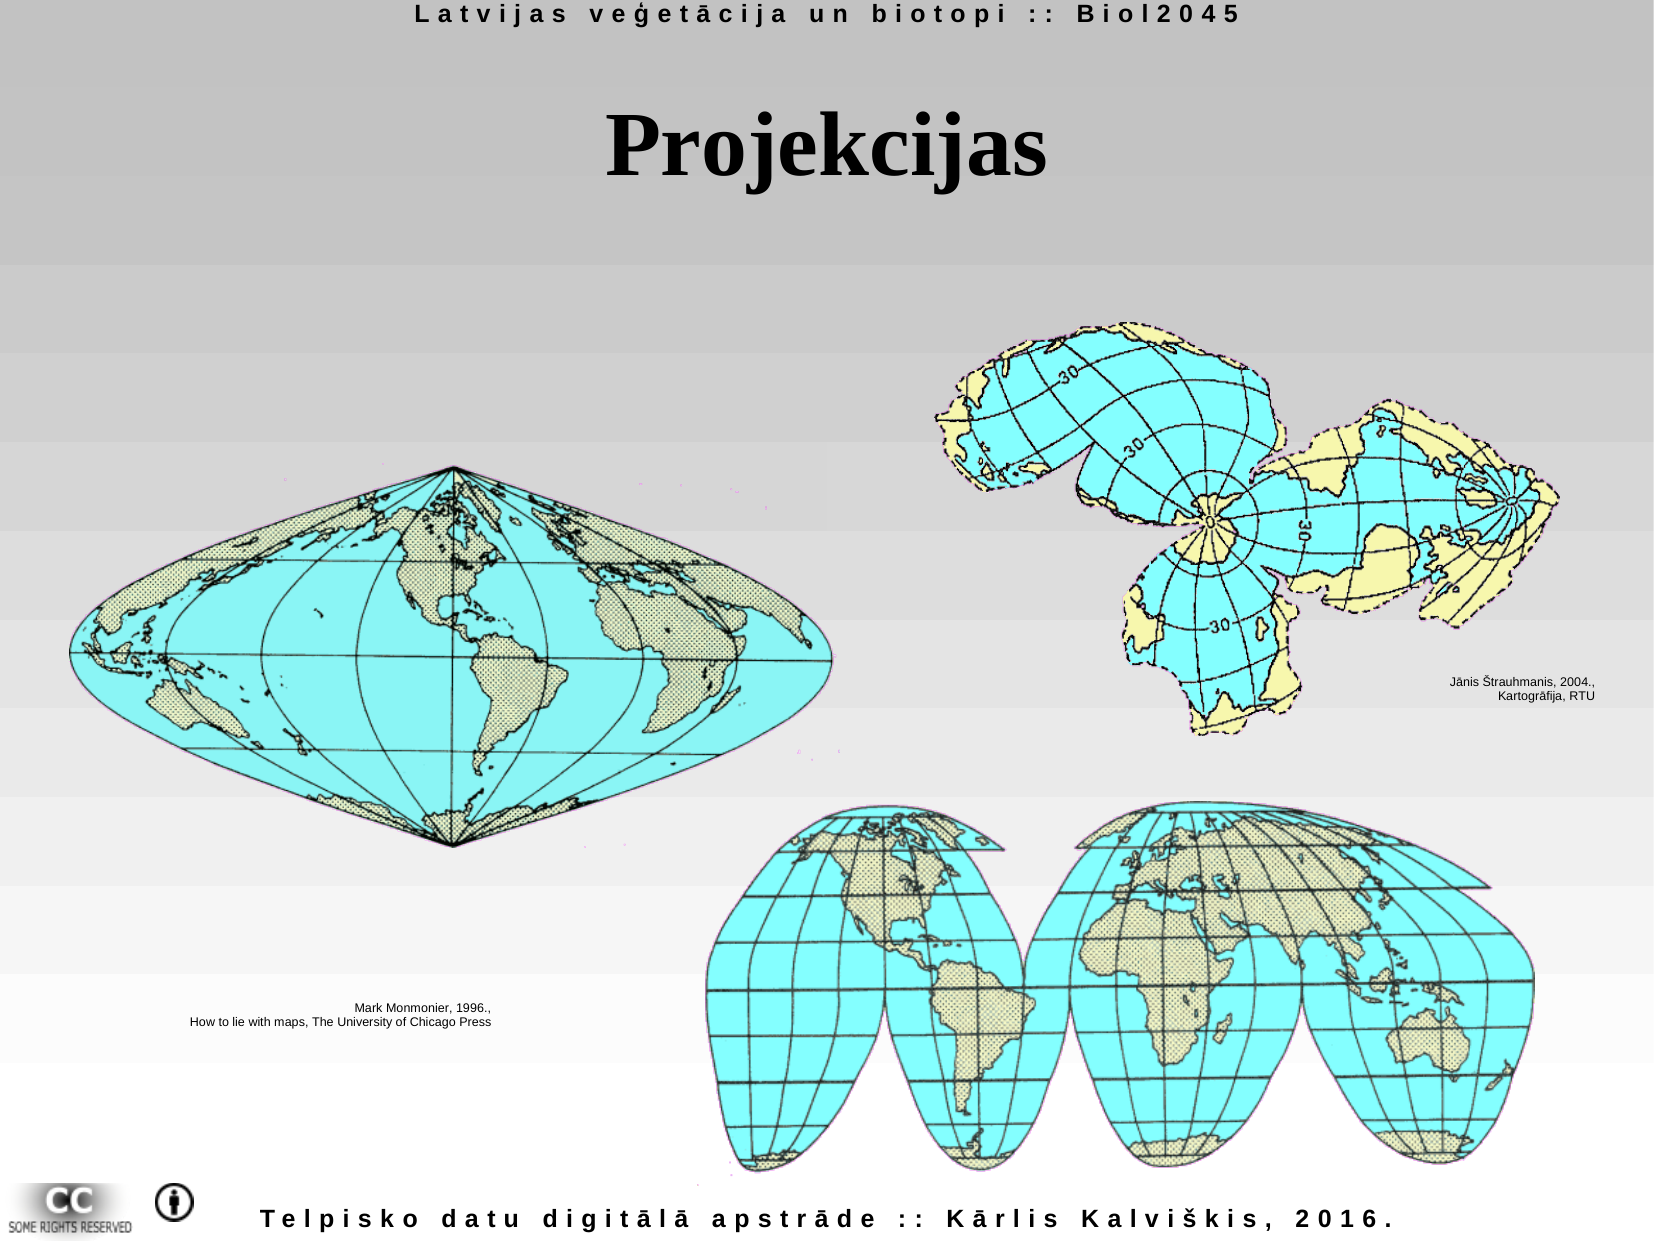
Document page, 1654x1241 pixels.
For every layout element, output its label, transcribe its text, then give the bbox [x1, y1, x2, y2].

text_box Jānis Štrauhmanis, 2004., Kartogrāfija, RTU [1560, 675, 1596, 704]
text_box Mark Monmonier, 1996., How to lie with maps, The University of Chicago Press [189, 1000, 492, 1030]
title Projekcijas [0, 1, 1654, 287]
picture [0, 287, 1654, 1241]
